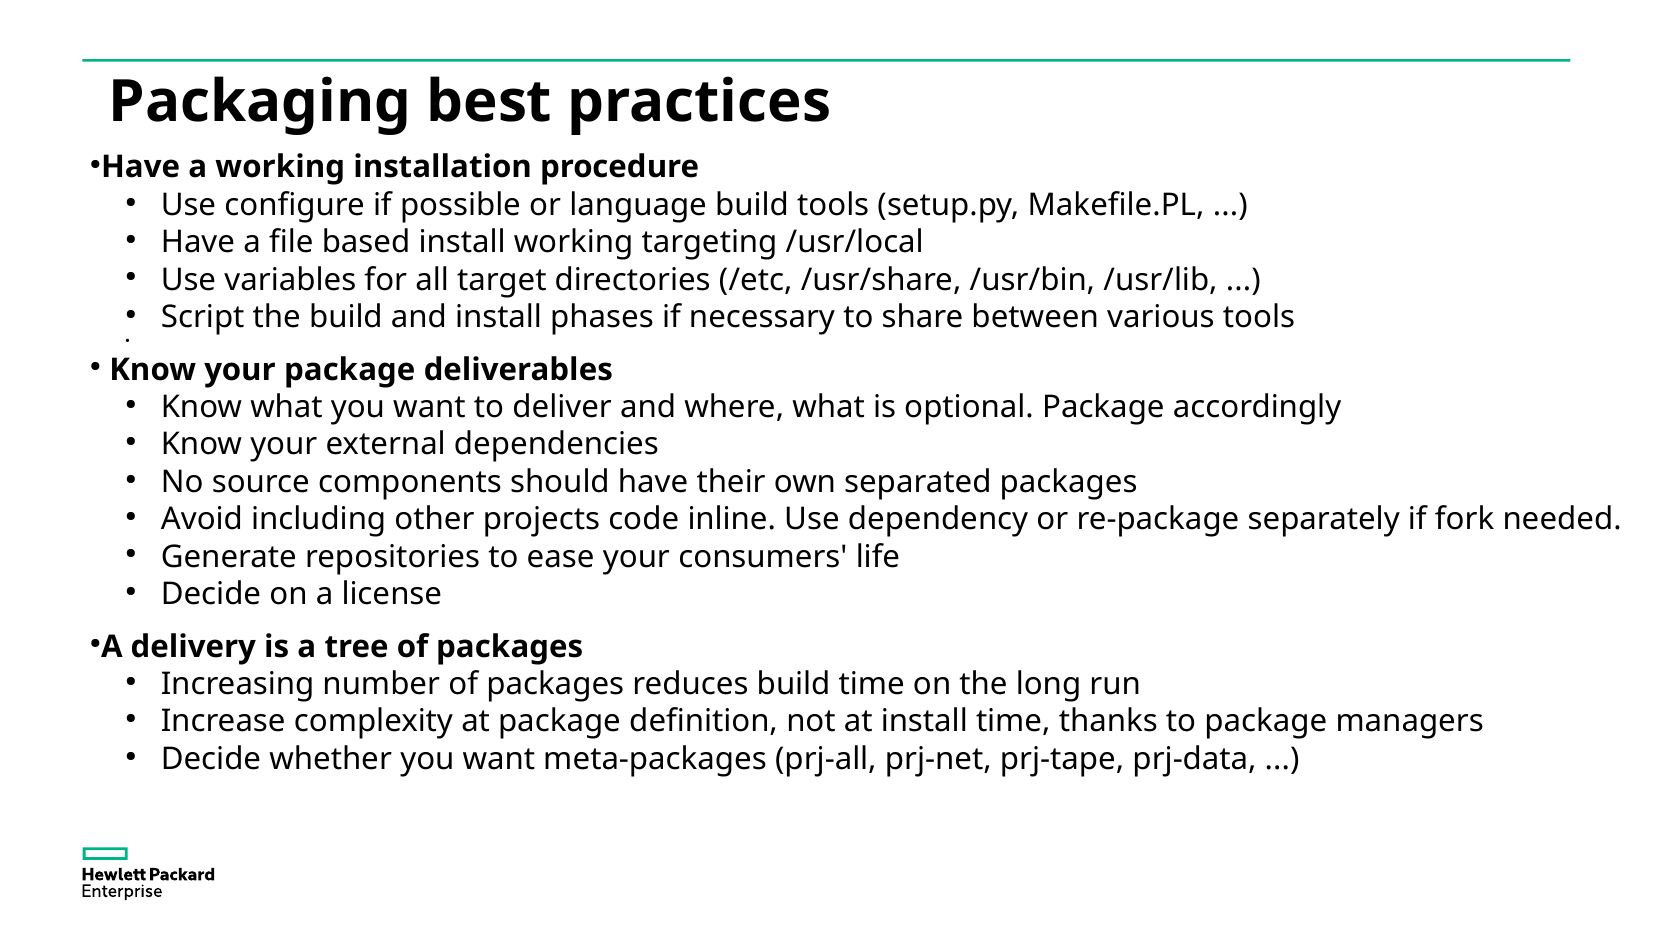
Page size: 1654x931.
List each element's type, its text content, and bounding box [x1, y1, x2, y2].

title Packaging best practices [97, 55, 1513, 133]
text_box Have a working installation procedure Use configure if possible or language build tools (setup.py, Makefile.PL, ...) Have a file based install working targeting /usr/local Use variables for all target directories (/etc, /usr/share, /usr/bin, /usr/lib, ...) Script the build and install phases if necessary to share between various tools Know your package deliverables Know what you want to deliver and where, what is optional. Package accordingly Know your external dependencies No source components should have their own separated packages Avoid including other projects code inline. Use dependency or re-package separately if fork needed. Generate repositories to ease your consumers' life Decide on a license A delivery is a tree of packages Increasing number of packages reduces build time on the long run Increase complexity at package definition, not at install time, thanks to package managers Decide whether you want meta-packages (prj-all, prj-net, prj-tape, prj-data, ...) [78, 146, 1654, 873]
